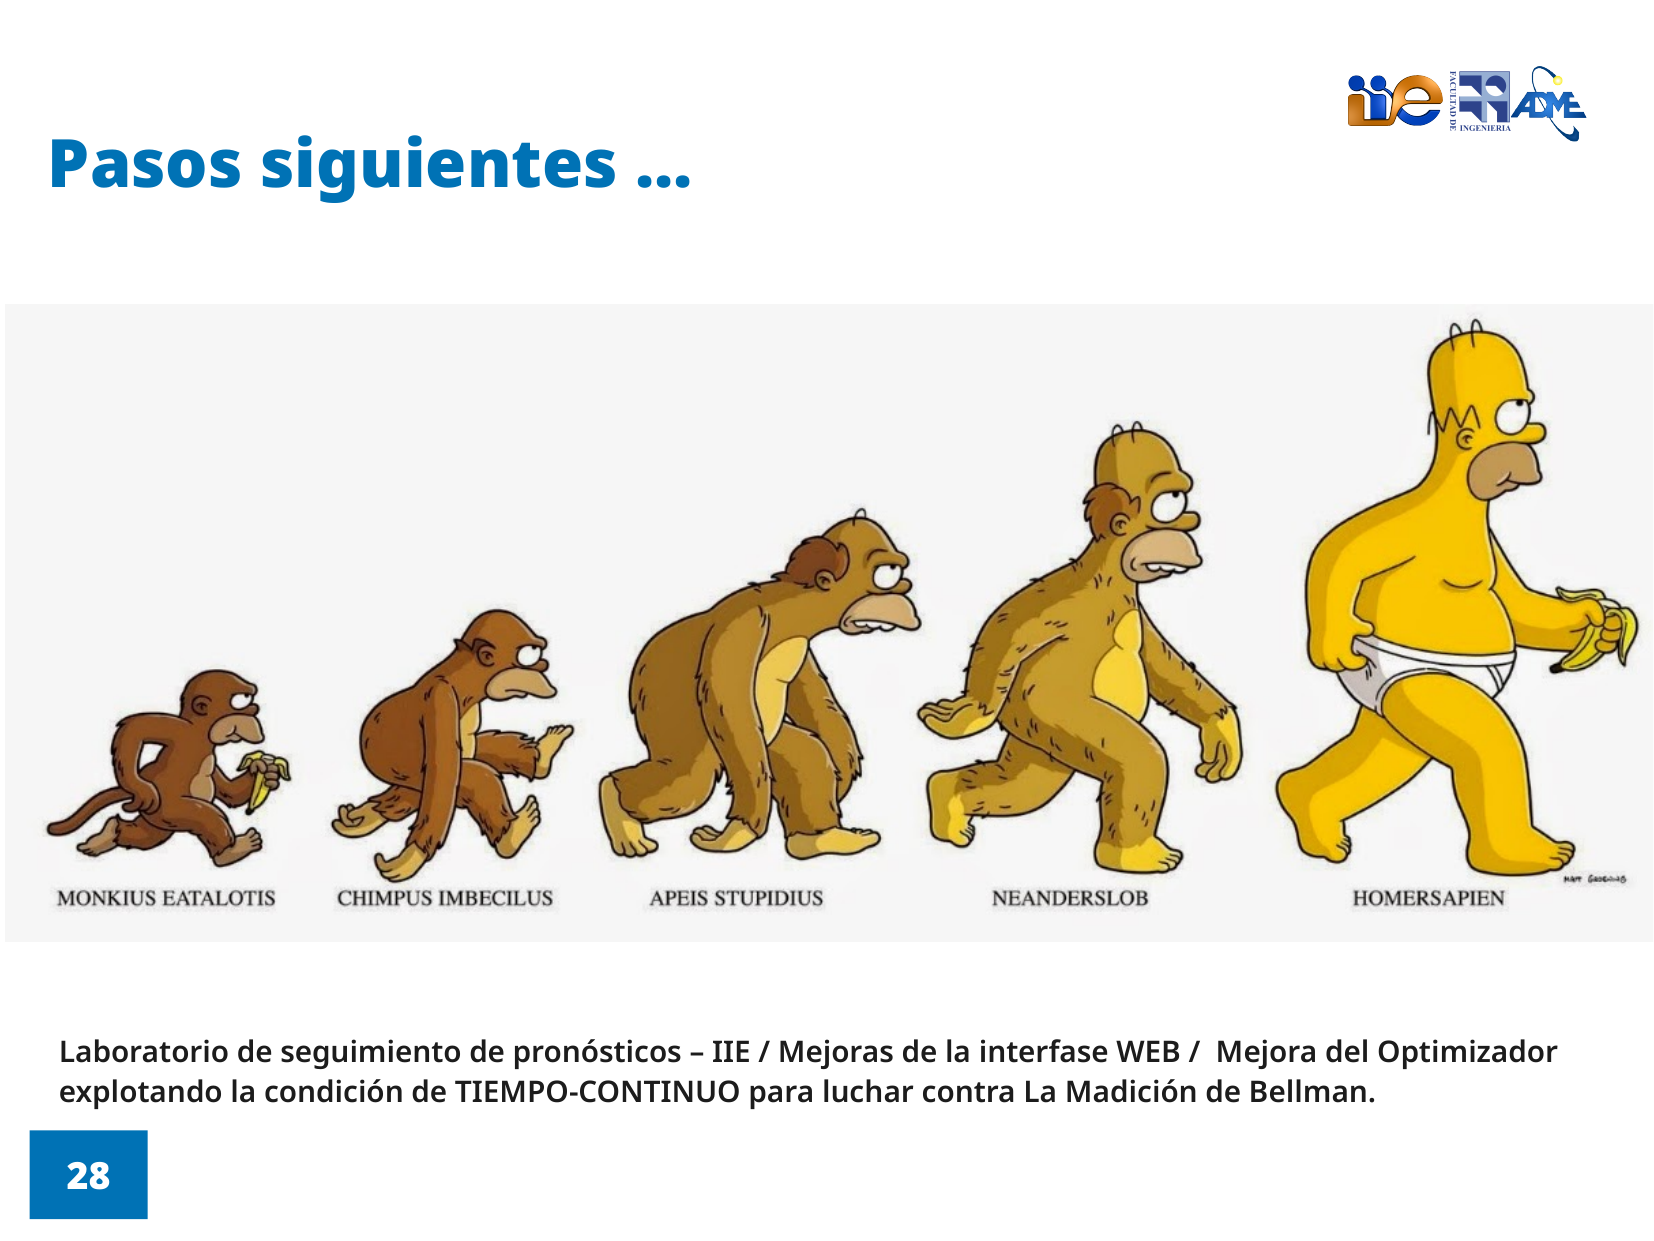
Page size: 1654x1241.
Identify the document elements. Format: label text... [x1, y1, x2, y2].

title Pasos siguientes ... [47, 59, 1460, 207]
picture [5, 304, 1654, 942]
picture [1460, 66, 1589, 143]
list Laboratorio de seguimiento de pronósticos – IIE / Mejoras de la interfase WEB / Mejora del Optimizador explotando la condición de TIEMPO-CONTINUO para luchar contra La Madición de Bellman. [59, 976, 1565, 1128]
